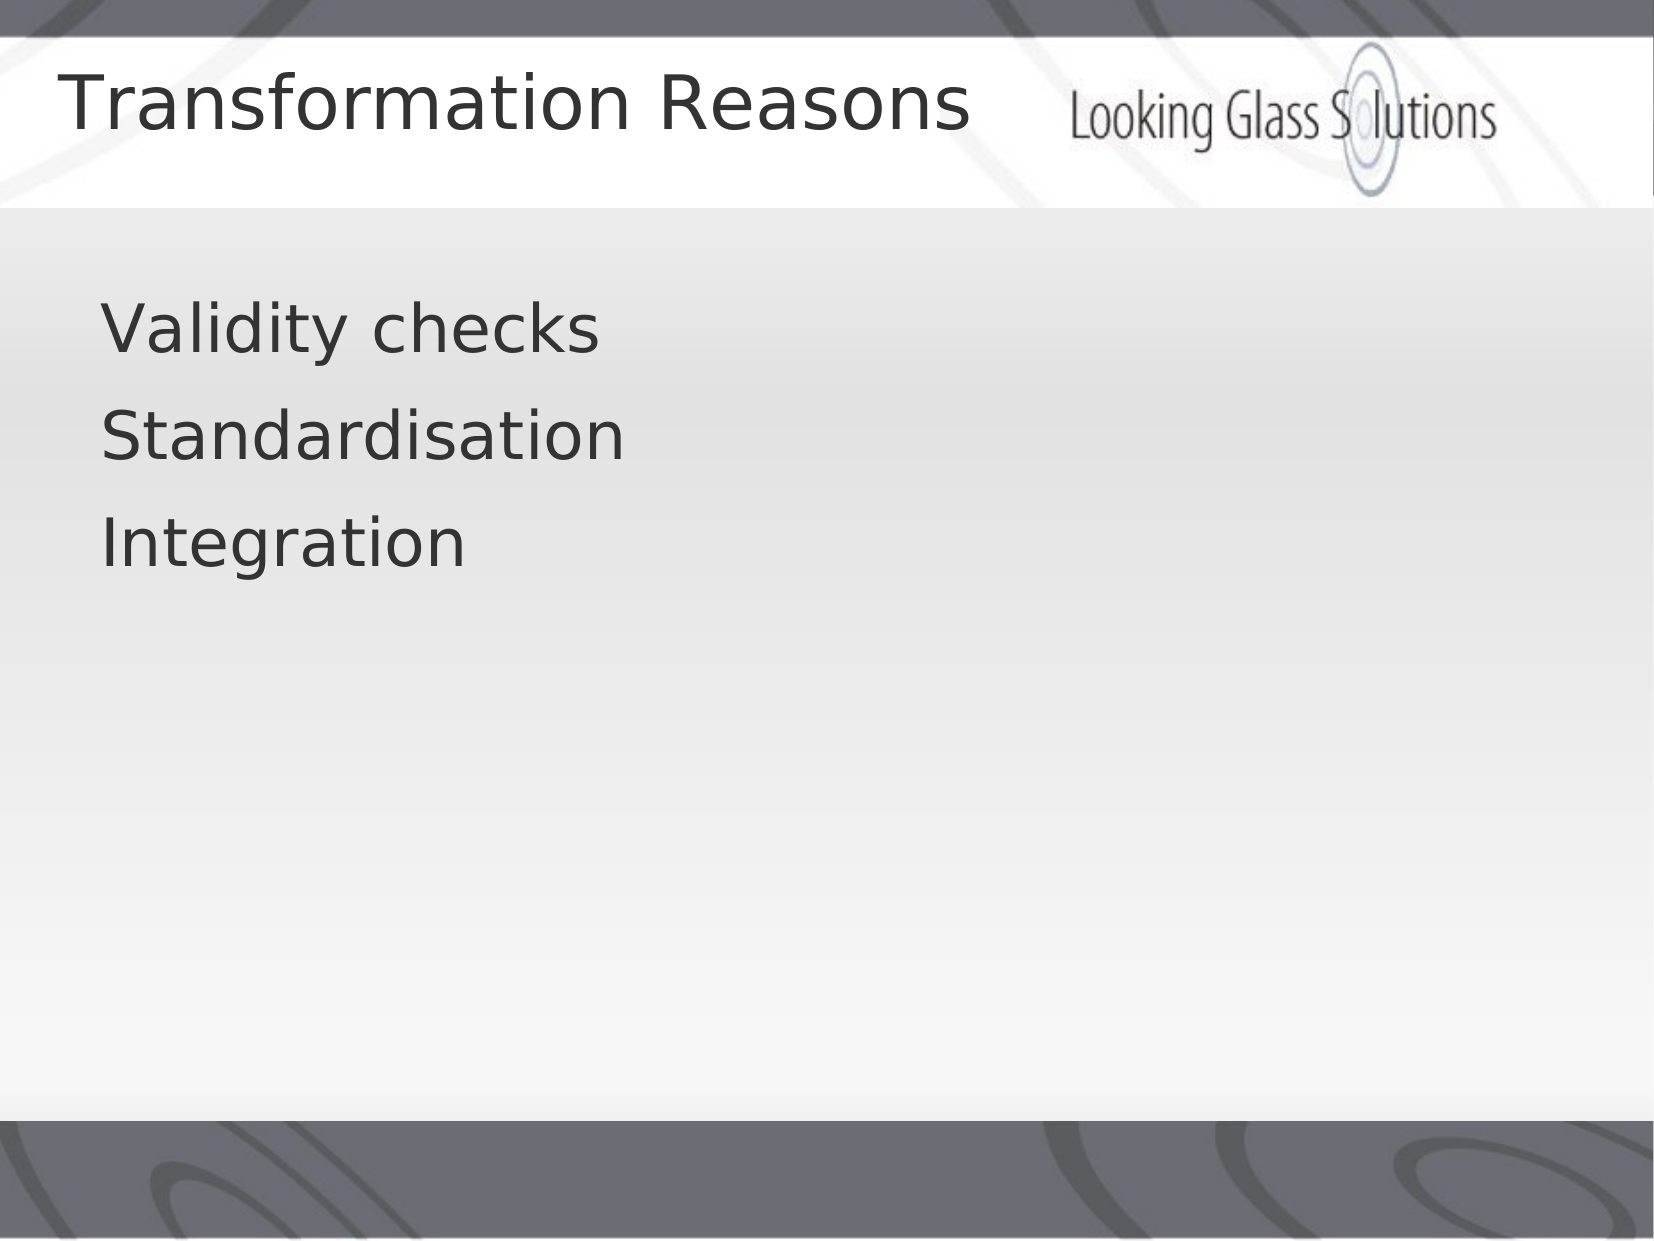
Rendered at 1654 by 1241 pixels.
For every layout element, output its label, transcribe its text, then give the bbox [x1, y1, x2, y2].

title Transformation Reasons [59, 36, 1270, 171]
list Validity checks Standardisation Integration [82, 290, 1571, 1109]
picture [0, 0, 1654, 1241]
